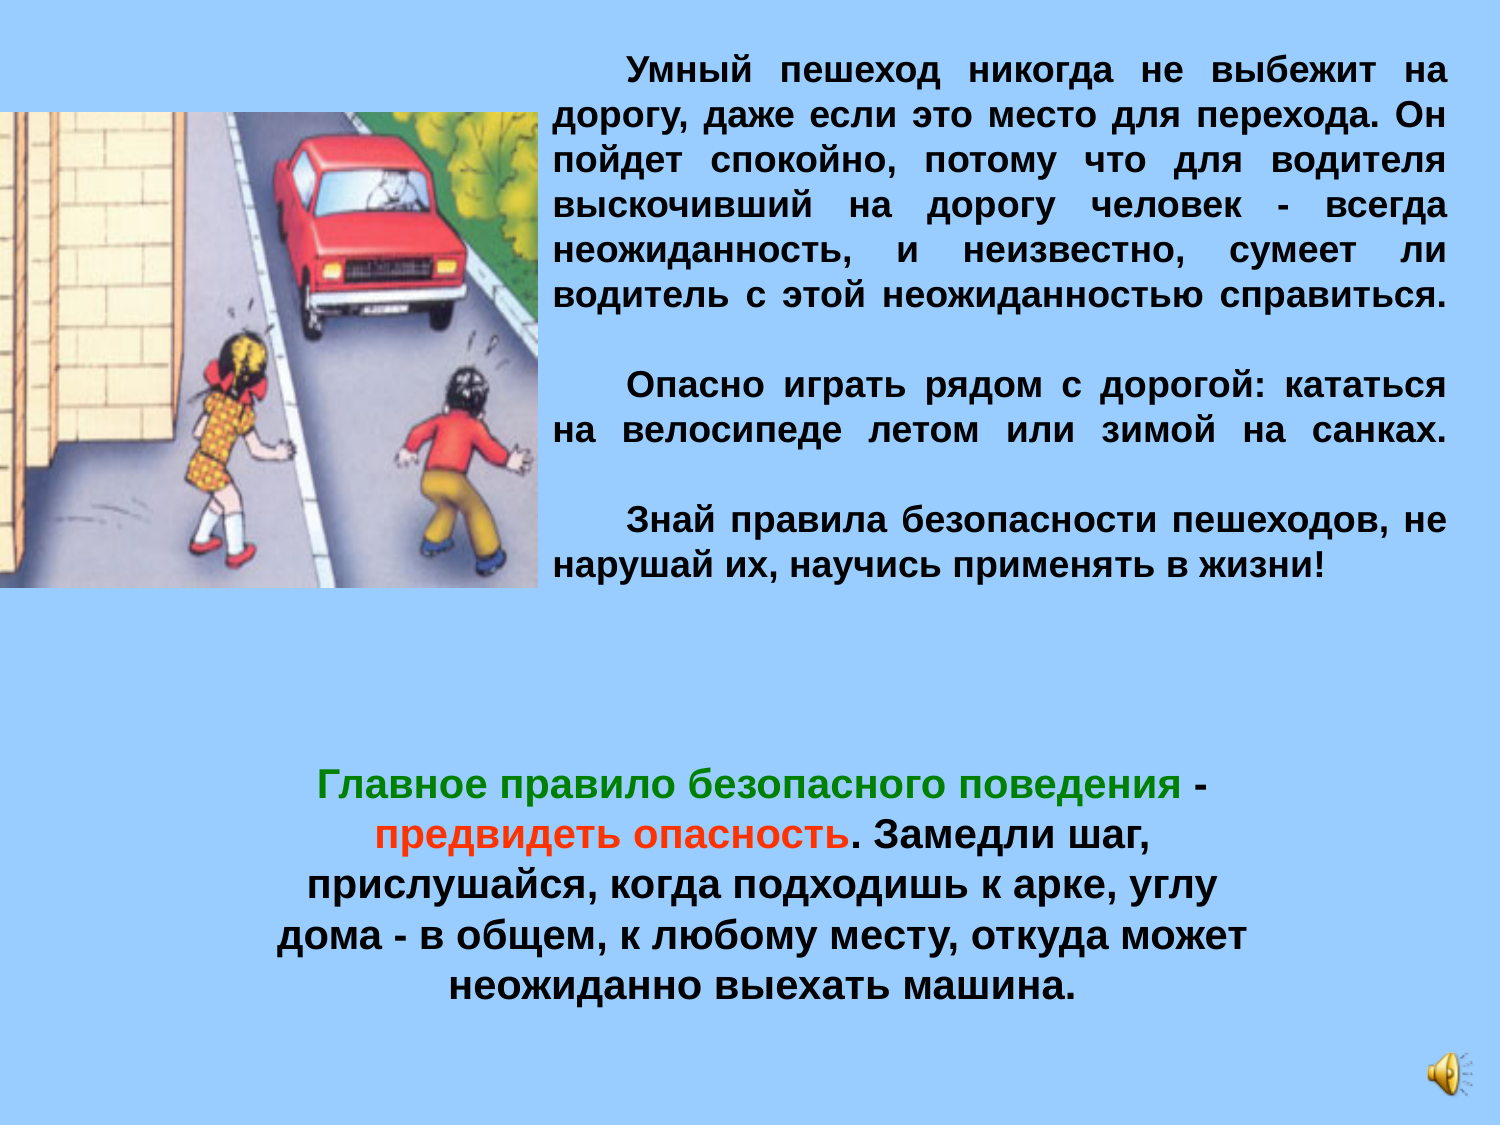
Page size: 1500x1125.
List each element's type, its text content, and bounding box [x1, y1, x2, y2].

picture [0, 112, 537, 588]
text_box Умный пешеход никогда не выбежит на дорогу, даже если это место для перехода. Он пойдет спокойно, потому что для водителя выскочивший на дорогу человек - всегда неожиданность, и неизвестно, сумеет ли водитель с этой неожиданностью справиться. Опасно играть рядом с дорогой: кататься на велосипеде летом или зимой на санках. Знай правила безопасности пешеходов, не нарушай их, научись применять в жизни! [537, 37, 1463, 657]
text_box Главное правило безопасного поведения - предвидеть опасность. Замедли шаг, прислушайся, когда подходишь к арке, углу дома - в общем, к любому месту, откуда может неожиданно выехать машина. [249, 749, 1275, 1065]
picture [1426, 1051, 1477, 1102]
